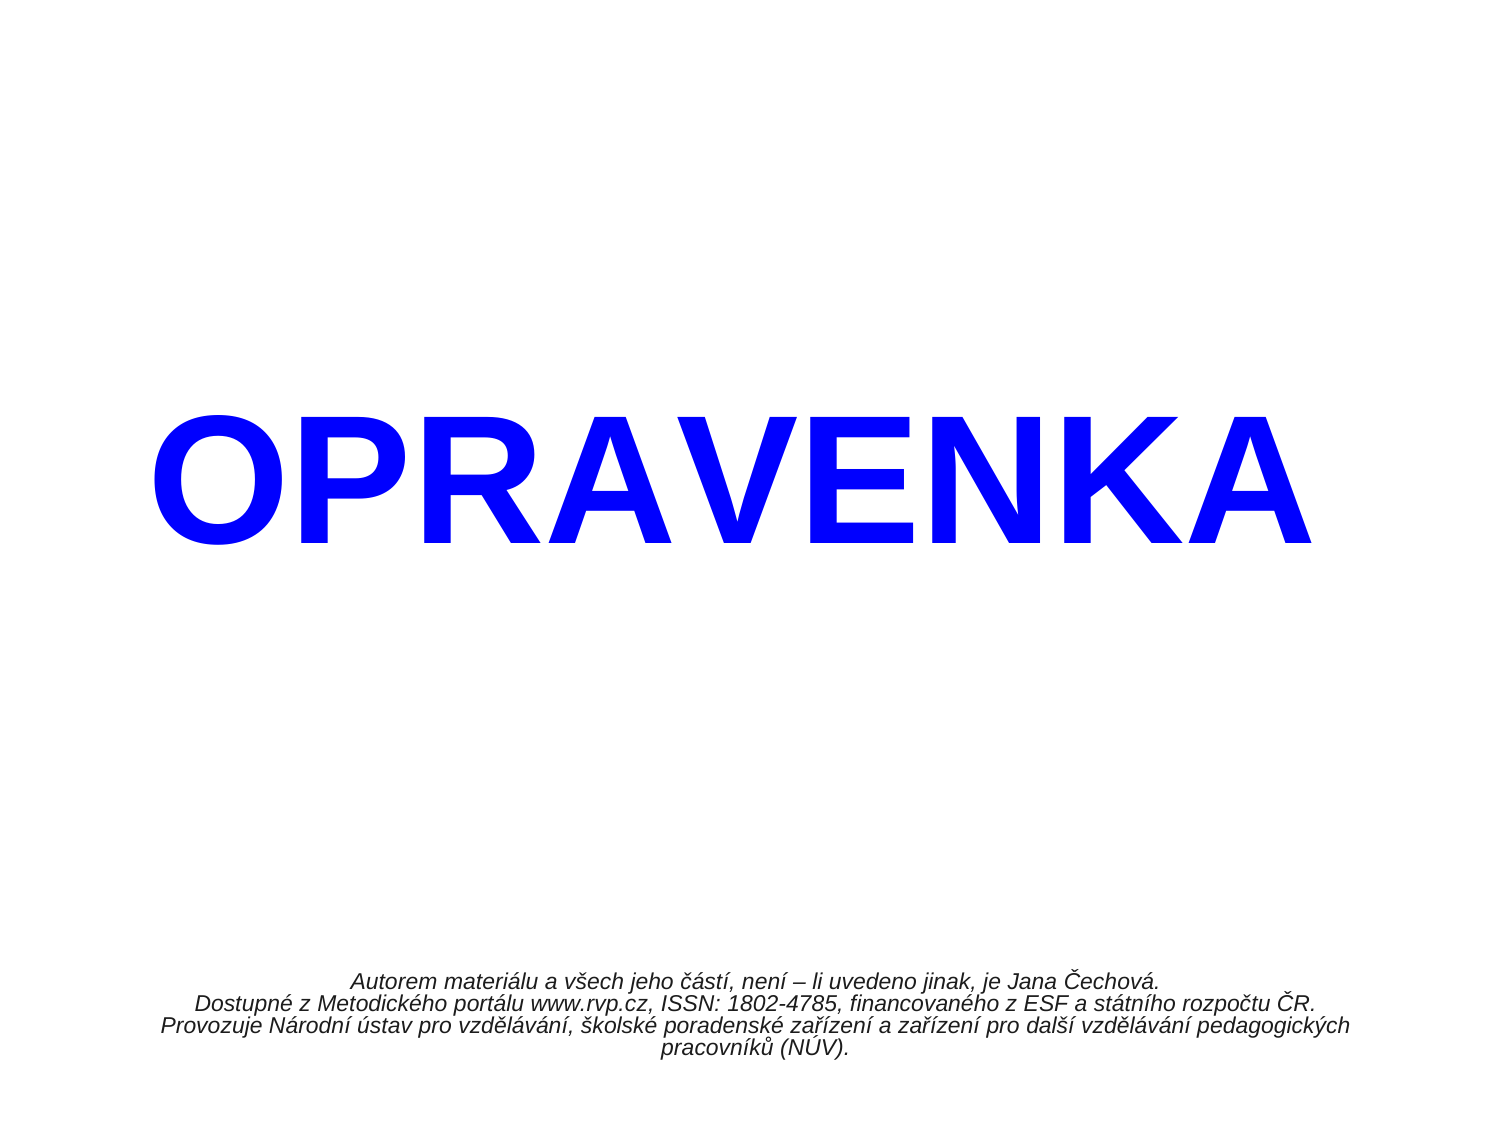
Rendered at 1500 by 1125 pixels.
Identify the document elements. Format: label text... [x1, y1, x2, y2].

subtitle Autorem materiálu a všech jeho částí, není – li uvedeno jinak, je Jana Čechová. Dostupné z Metodického portálu www.rvp.cz, ISSN: 1802-4785, financovaného z ESF a státního rozpočtu ČR. Provozuje Národní ústav pro vzdělávání, školské poradenské zařízení a zařízení pro další vzdělávání pedagogických pracovníků (NÚV). [112, 964, 1400, 1071]
title OPRAVENKA [112, 349, 1388, 591]
